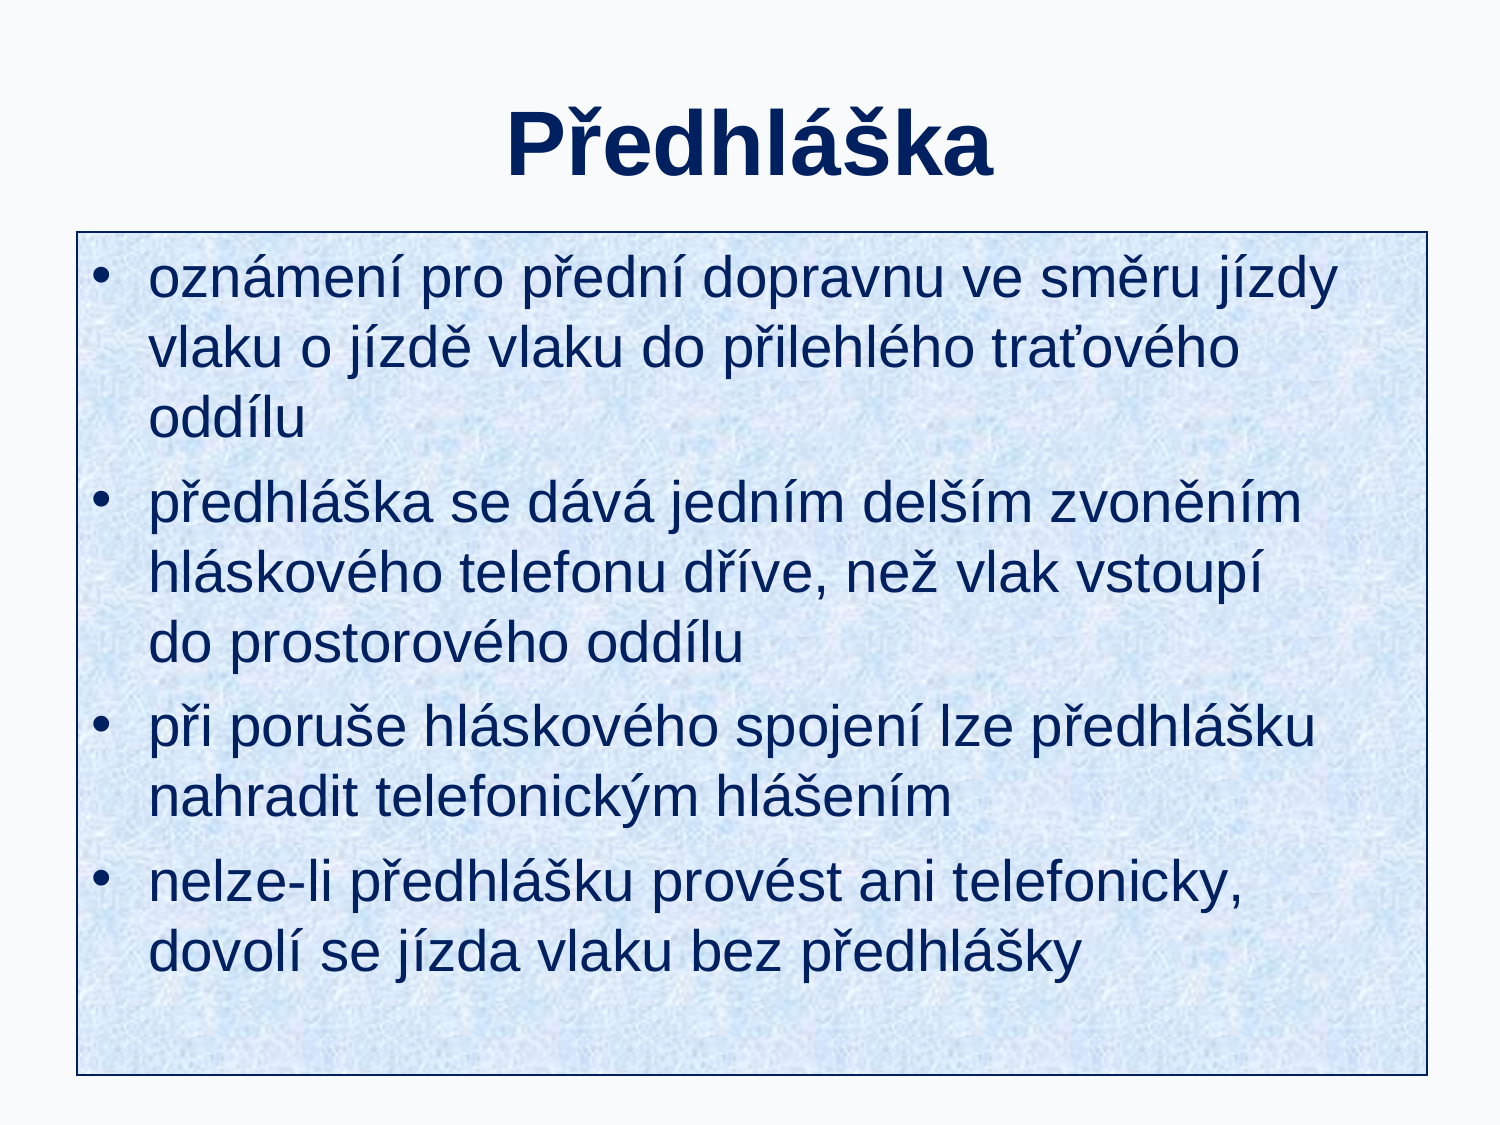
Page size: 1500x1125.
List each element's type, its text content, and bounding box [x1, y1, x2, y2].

title Předhláška [75, 45, 1426, 233]
list oznámení pro přední dopravnu ve směru jízdy vlaku o jízdě vlaku do přilehlého traťového oddílu předhláška se dává jedním delším zvoněním hláskového telefonu dříve, než vlak vstoupí do prostorového oddílu při poruše hláskového spojení lze předhlášku nahradit telefonickým hlášením nelze-li předhlášku provést ani telefonicky, dovolí se jízda vlaku bez předhlášky [76, 231, 1427, 1075]
